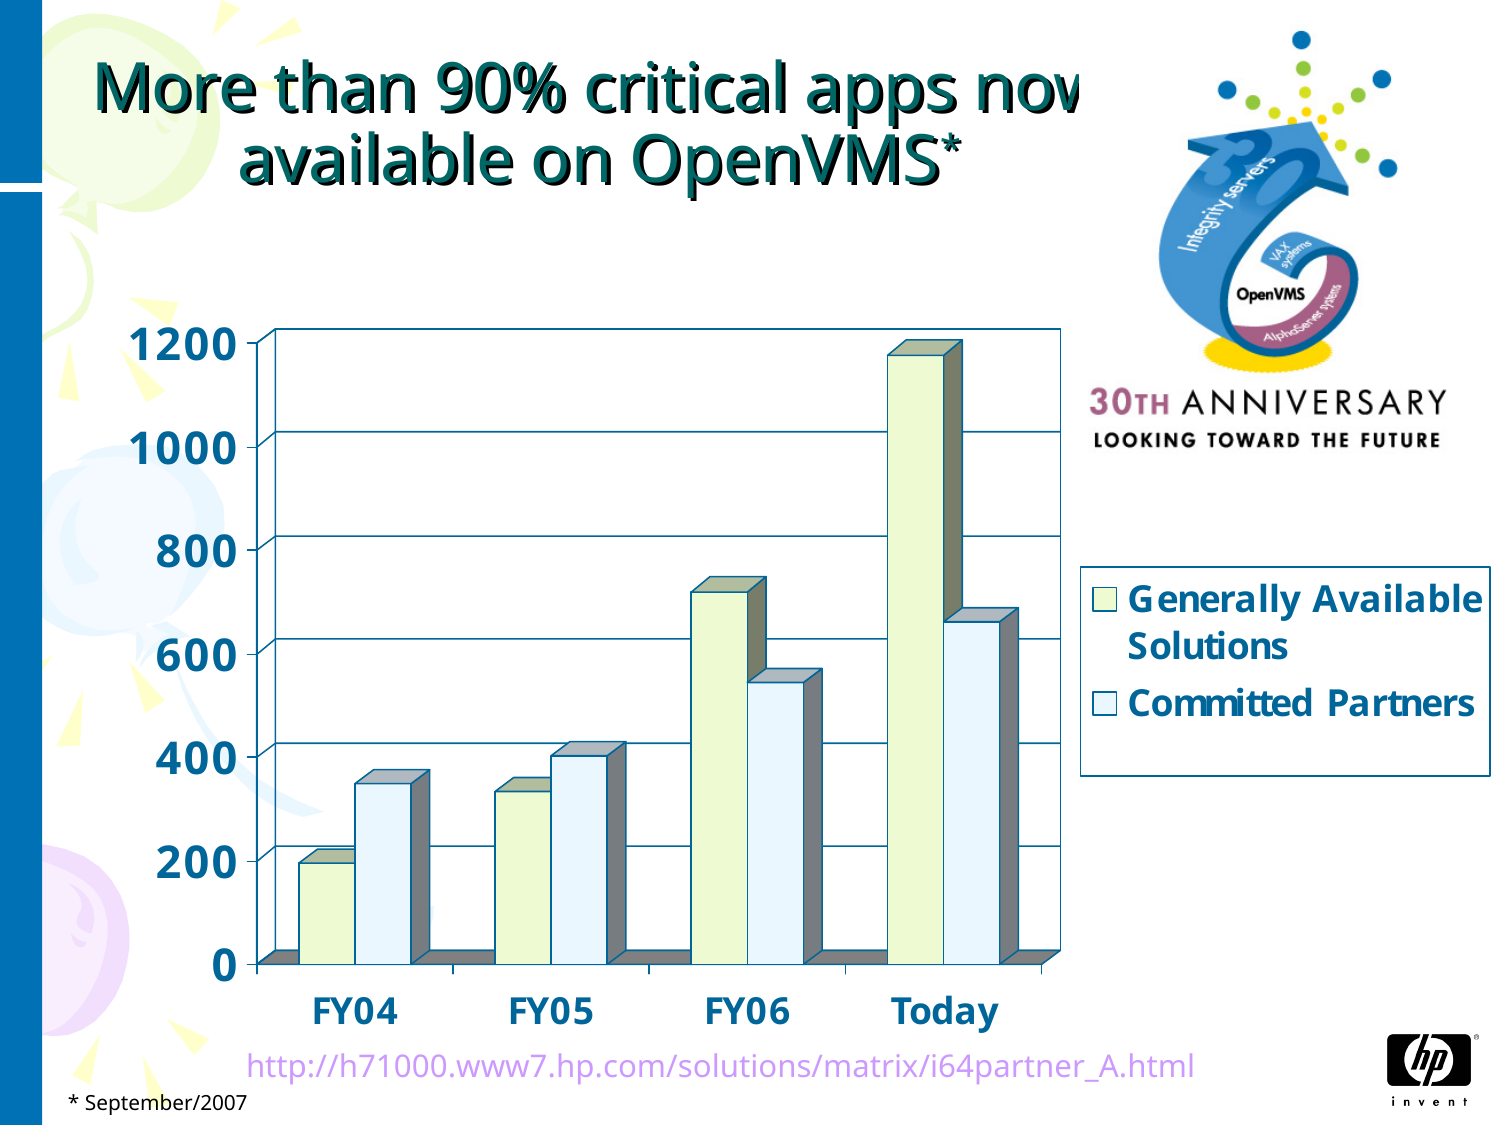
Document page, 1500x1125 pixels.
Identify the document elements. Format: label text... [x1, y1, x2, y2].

text_box * September/2007 [53, 1082, 314, 1123]
text_box [93, 272, 1500, 1072]
picture [1079, 23, 1460, 463]
text_box http://h71000.www7.hp.com/solutions/matrix/i64partner_A.html [231, 1038, 1212, 1097]
title More than 90% critical apps now available on OpenVMS* [72, 44, 1079, 205]
picture [1387, 1072, 1479, 1106]
